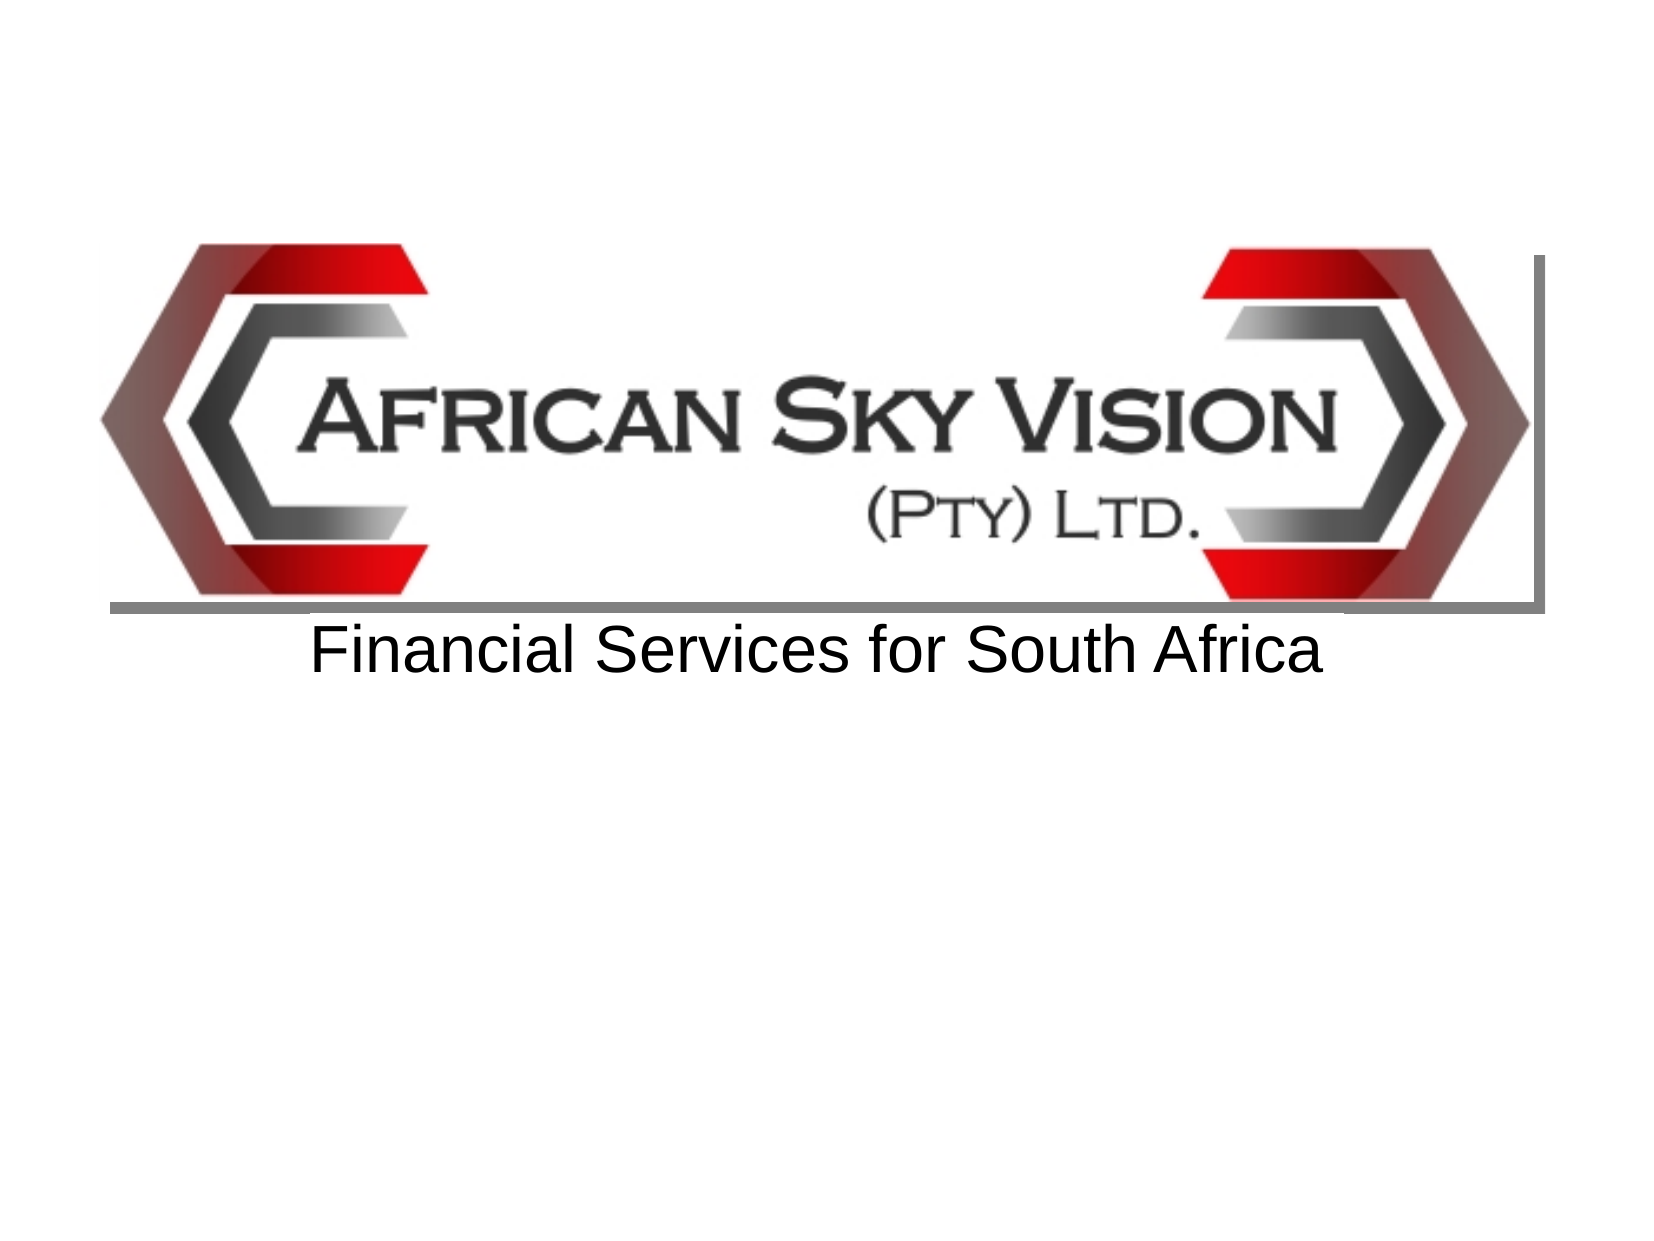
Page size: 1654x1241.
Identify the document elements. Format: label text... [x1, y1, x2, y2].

picture [98, 243, 1534, 290]
subtitle Financial Services for South Africa [82, 290, 1571, 1010]
